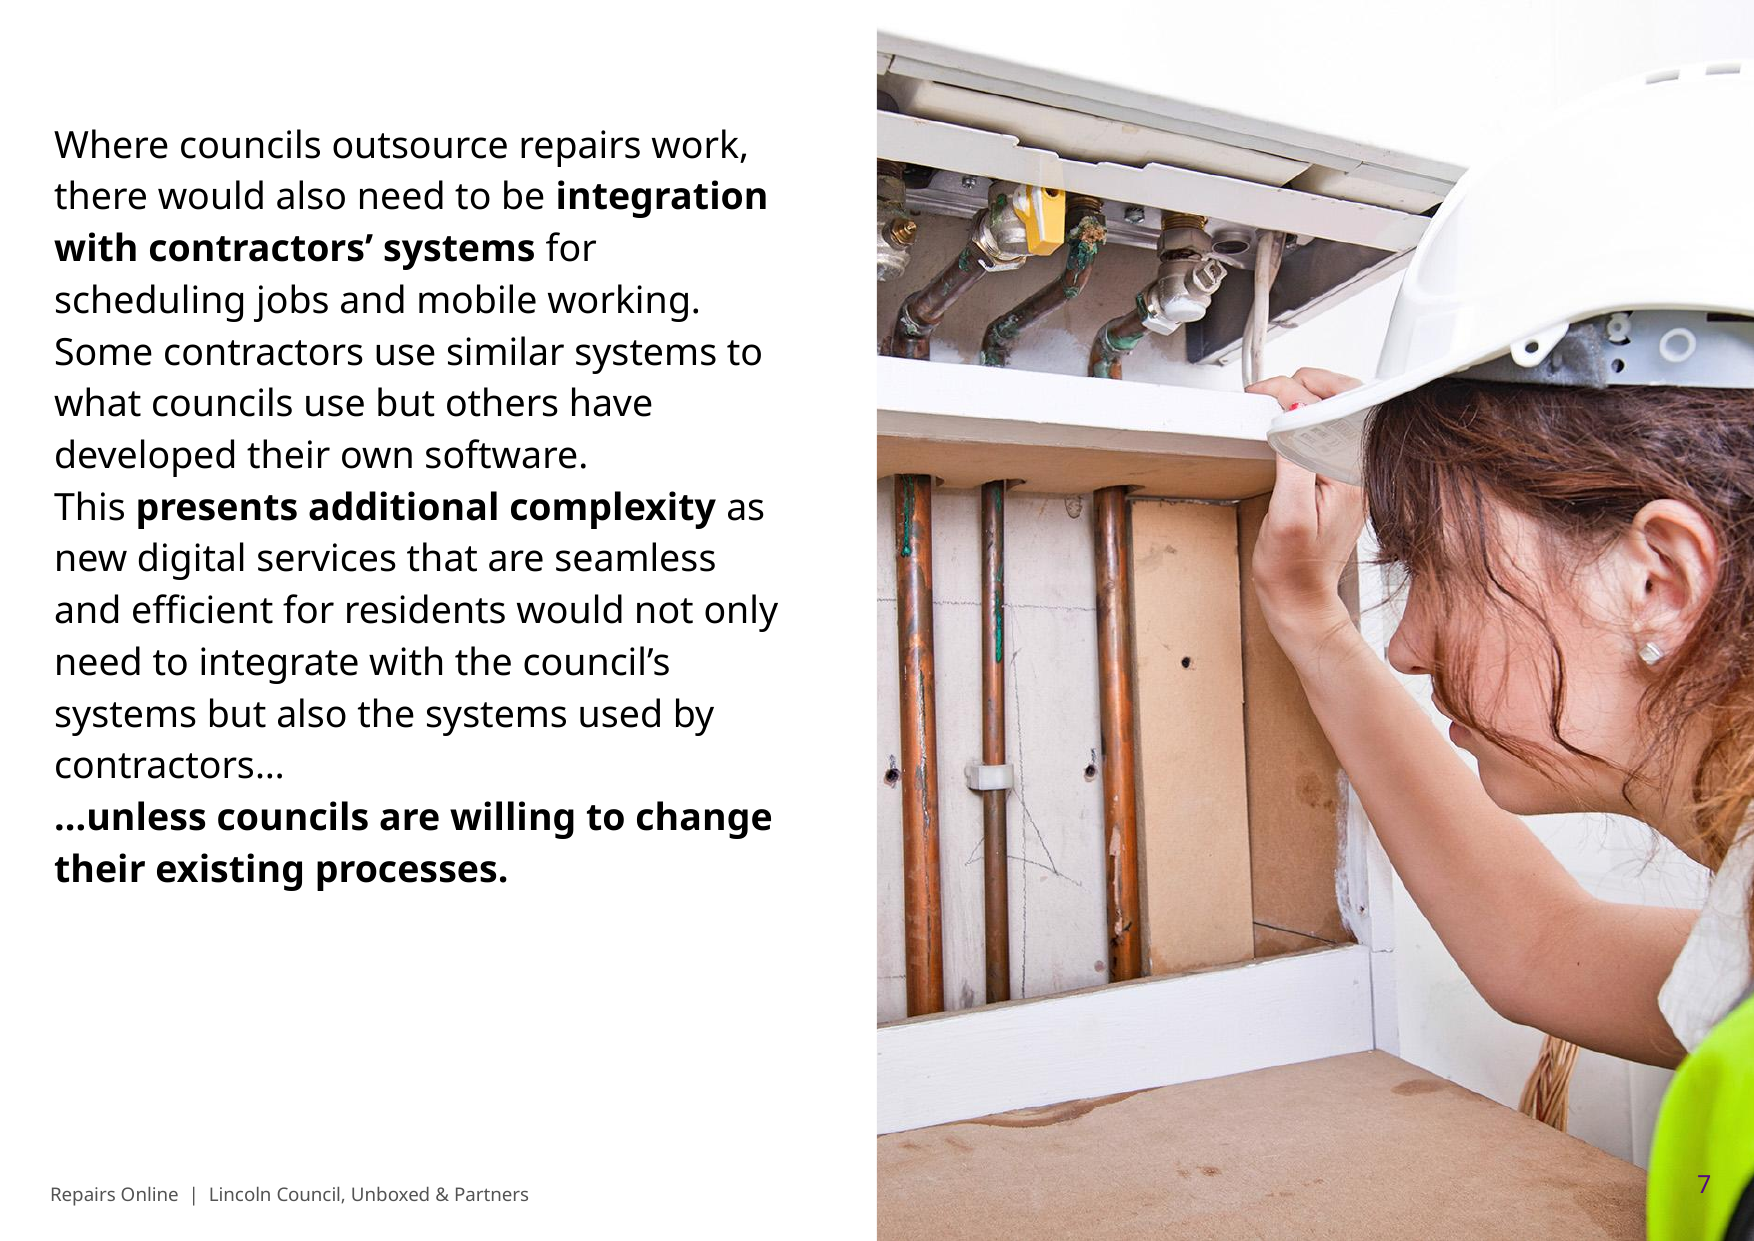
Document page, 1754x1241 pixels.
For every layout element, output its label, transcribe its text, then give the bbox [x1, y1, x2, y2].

slide_number <number> [1625, 1138, 1731, 1234]
title Where councils outsource repairs work, there would also need to be integration with contractors’ systems for scheduling jobs and mobile working. Some contractors use similar systems to what councils use but others have developed their own software. This presents additional complexity as new digital services that are seamless and efficient for residents would not only need to integrate with the council’s systems but also the systems used by contractors… ...unless councils are willing to change their existing processes. [35, 94, 812, 1074]
picture [876, 0, 1754, 1241]
